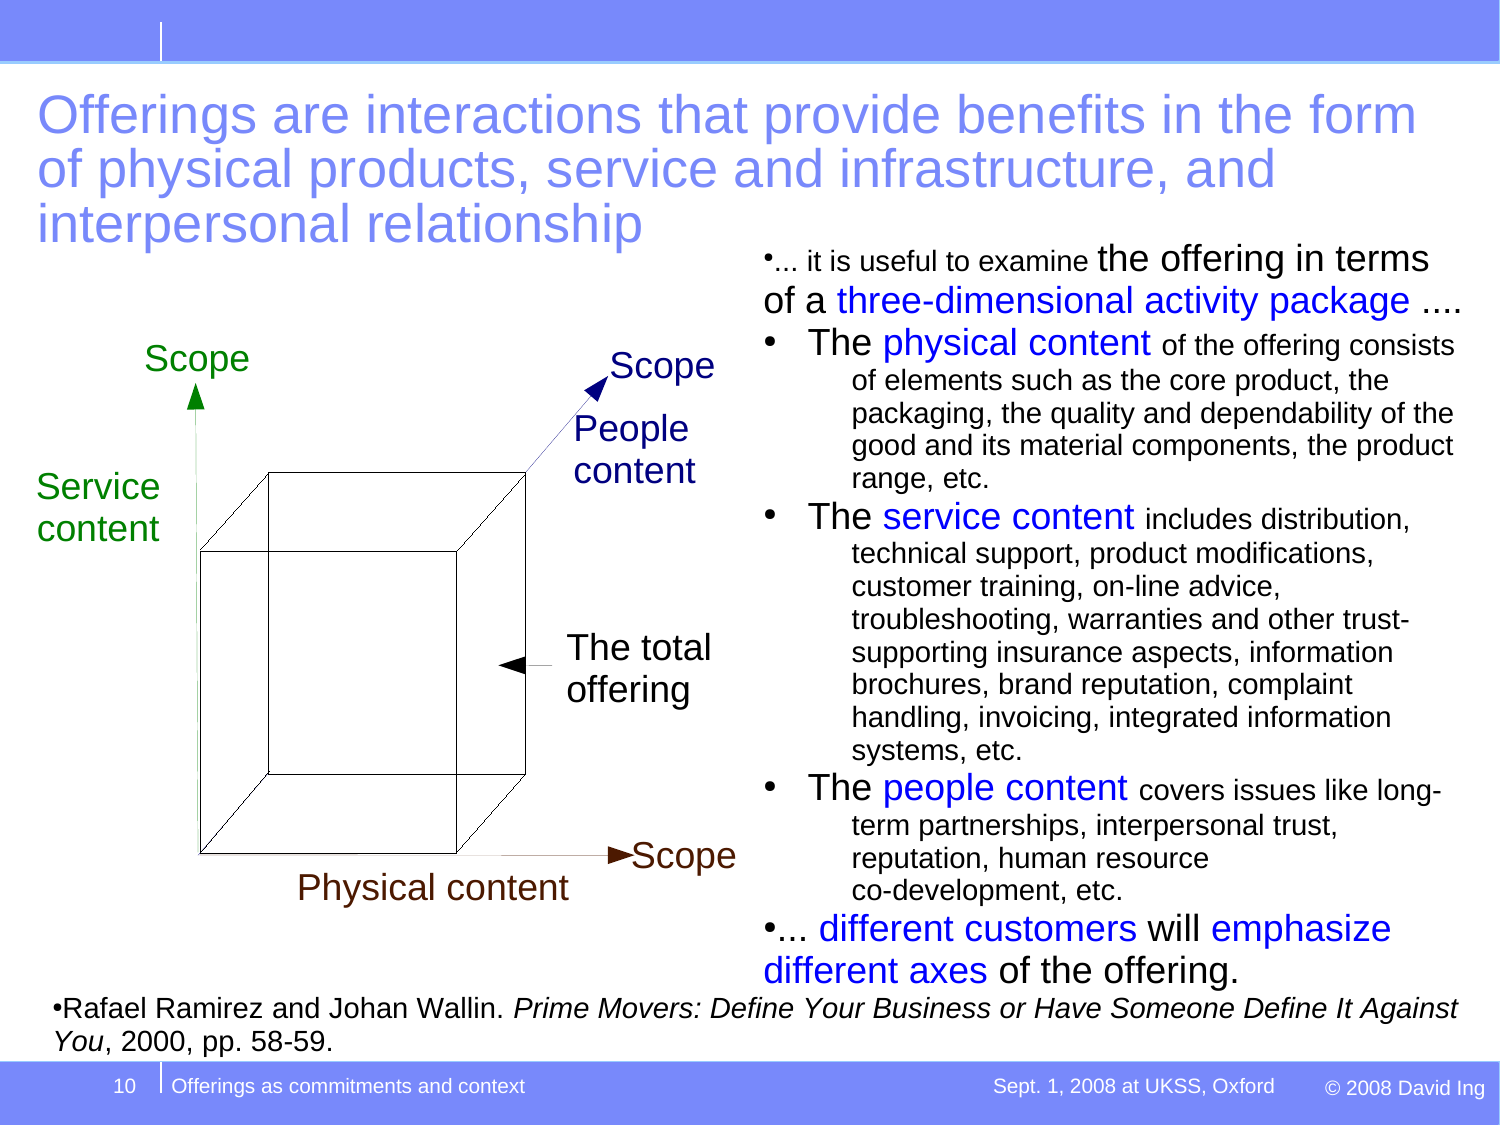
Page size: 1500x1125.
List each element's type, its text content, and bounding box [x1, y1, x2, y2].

text_box Scope [129, 329, 275, 387]
text_box The total offering [551, 608, 733, 718]
text_box ... it is useful to examine the offering in terms of a three-dimensional activity package .... The physical content of the offering consists of elements such as the core product, the packaging, the quality and dependability of the good and its material components, the product range, etc. The service content includes distribution, technical support, product modifications, customer training, on-line advice, troubleshooting, warranties and other trust-supporting insurance aspects, information brochures, brand reputation, complaint handling, invoicing, integrated information systems, etc. The people content covers issues like long-term partnerships, interpersonal trust, reputation, human resource co-development, etc. ... different customers will emphasize different axes of the offering. [748, 229, 1483, 1023]
text_box People content [558, 399, 725, 499]
text_box [268, 472, 526, 775]
text_box Service content [2, 455, 195, 558]
text_box Physical content [238, 858, 628, 916]
text_box Scope [616, 826, 762, 884]
text_box [268, 552, 456, 775]
text_box Rafael Ramirez and Johan Wallin. Prime Movers: Define Your Business or Have Someone Define It Against You, 2000, pp. 58-59. [37, 985, 1487, 1072]
text_box Scope [594, 337, 740, 395]
title Offerings are interactions that provide benefits in the form of physical products, service and infrastructure, and interpersonal relationship [37, 90, 1463, 259]
